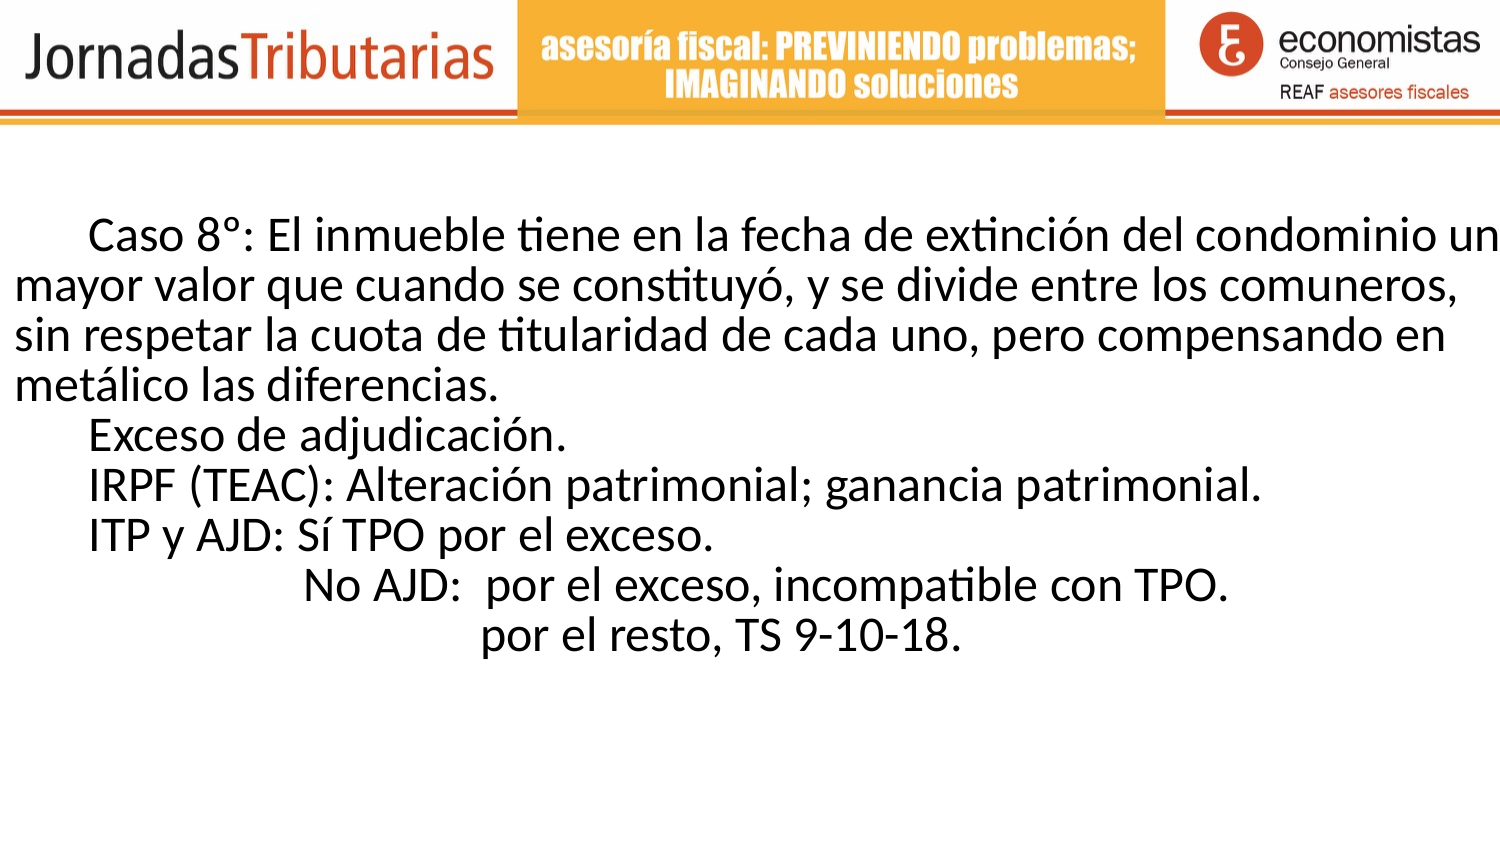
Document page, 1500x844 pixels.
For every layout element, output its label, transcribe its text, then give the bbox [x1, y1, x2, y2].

text_box Caso 8º: El inmueble tiene en la fecha de extinción del condominio un mayor valor que cuando se constituyó, y se divide entre los comuneros, sin respetar la cuota de titularidad de cada uno, pero compensando en metálico las diferencias. Exceso de adjudicación. IRPF (TEAC): Alteración patrimonial; ganancia patrimonial. ITP y AJD: Sí TPO por el exceso. No AJD: por el exceso, incompatible con TPO. por el resto, TS 9-10-18. [0, 206, 1500, 771]
picture [0, 0, 1500, 129]
